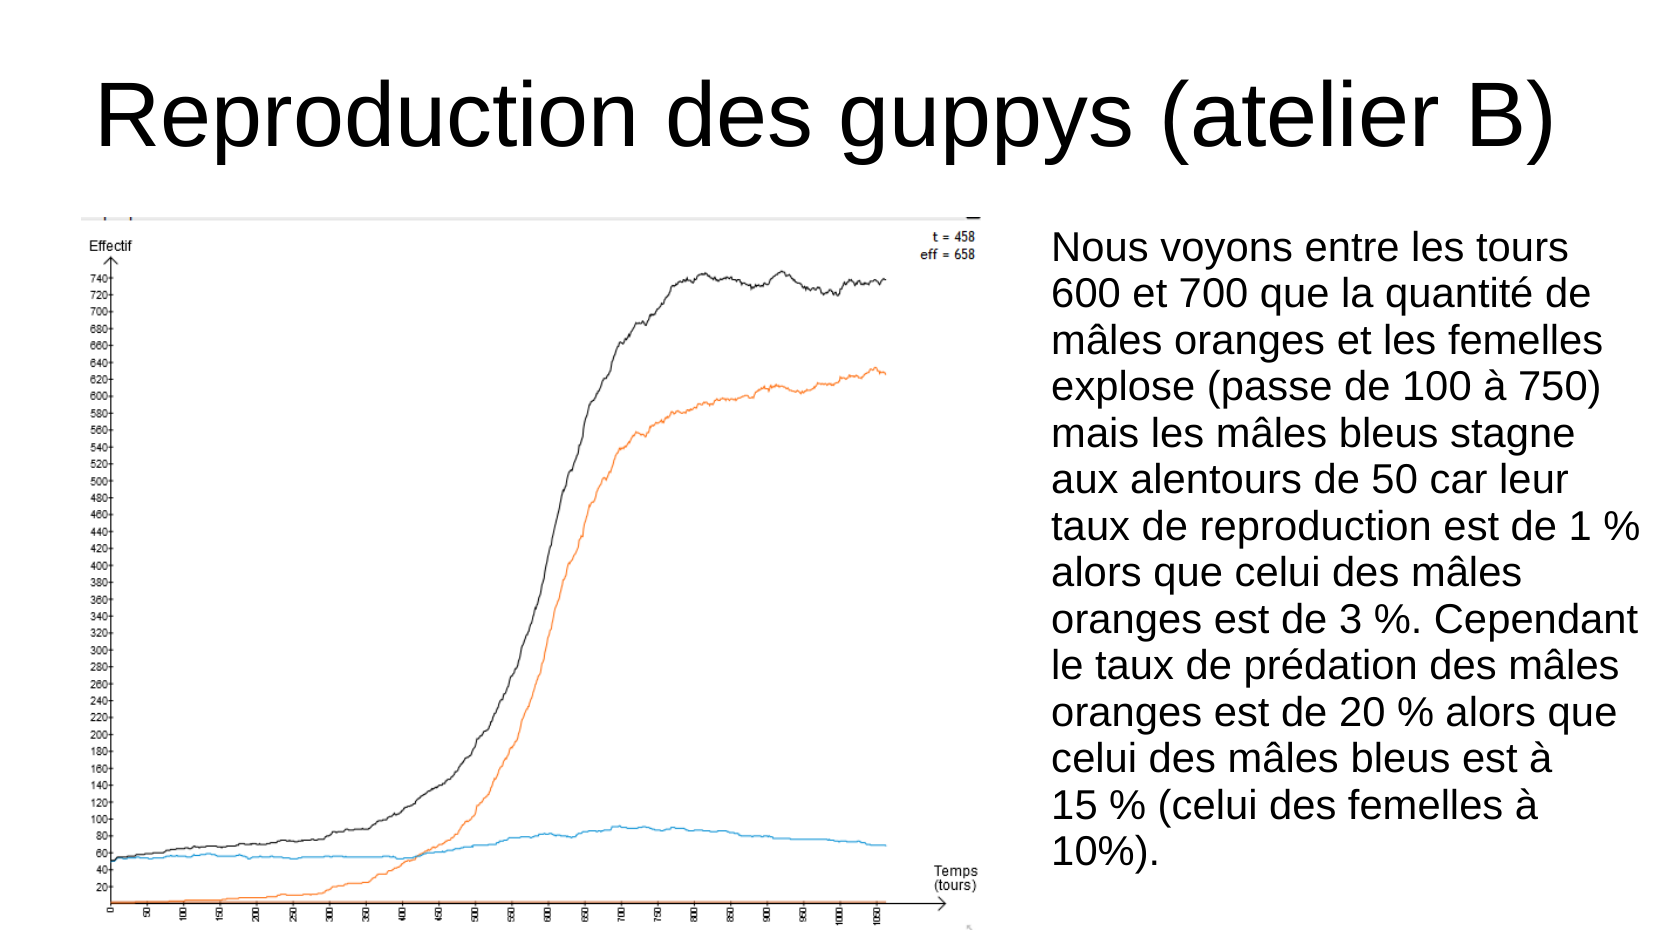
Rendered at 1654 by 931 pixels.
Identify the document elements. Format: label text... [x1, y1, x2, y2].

picture [81, 217, 981, 930]
title Reproduction des guppys (atelier B) [82, 37, 1571, 193]
subtitle Nous voyons entre les tours 600 et 700 que la quantité de mâles oranges et les femelles explose (passe de 100 à 750) mais les mâles bleus stagne aux alentours de 50 car leur taux de reproduction est de 1 % alors que celui des mâles oranges est de 3 %. Cependant le taux de prédation des mâles oranges est de 20 % alors que celui des mâles bleus est à 15 % (celui des femelles à 10%). [1051, 192, 1642, 906]
